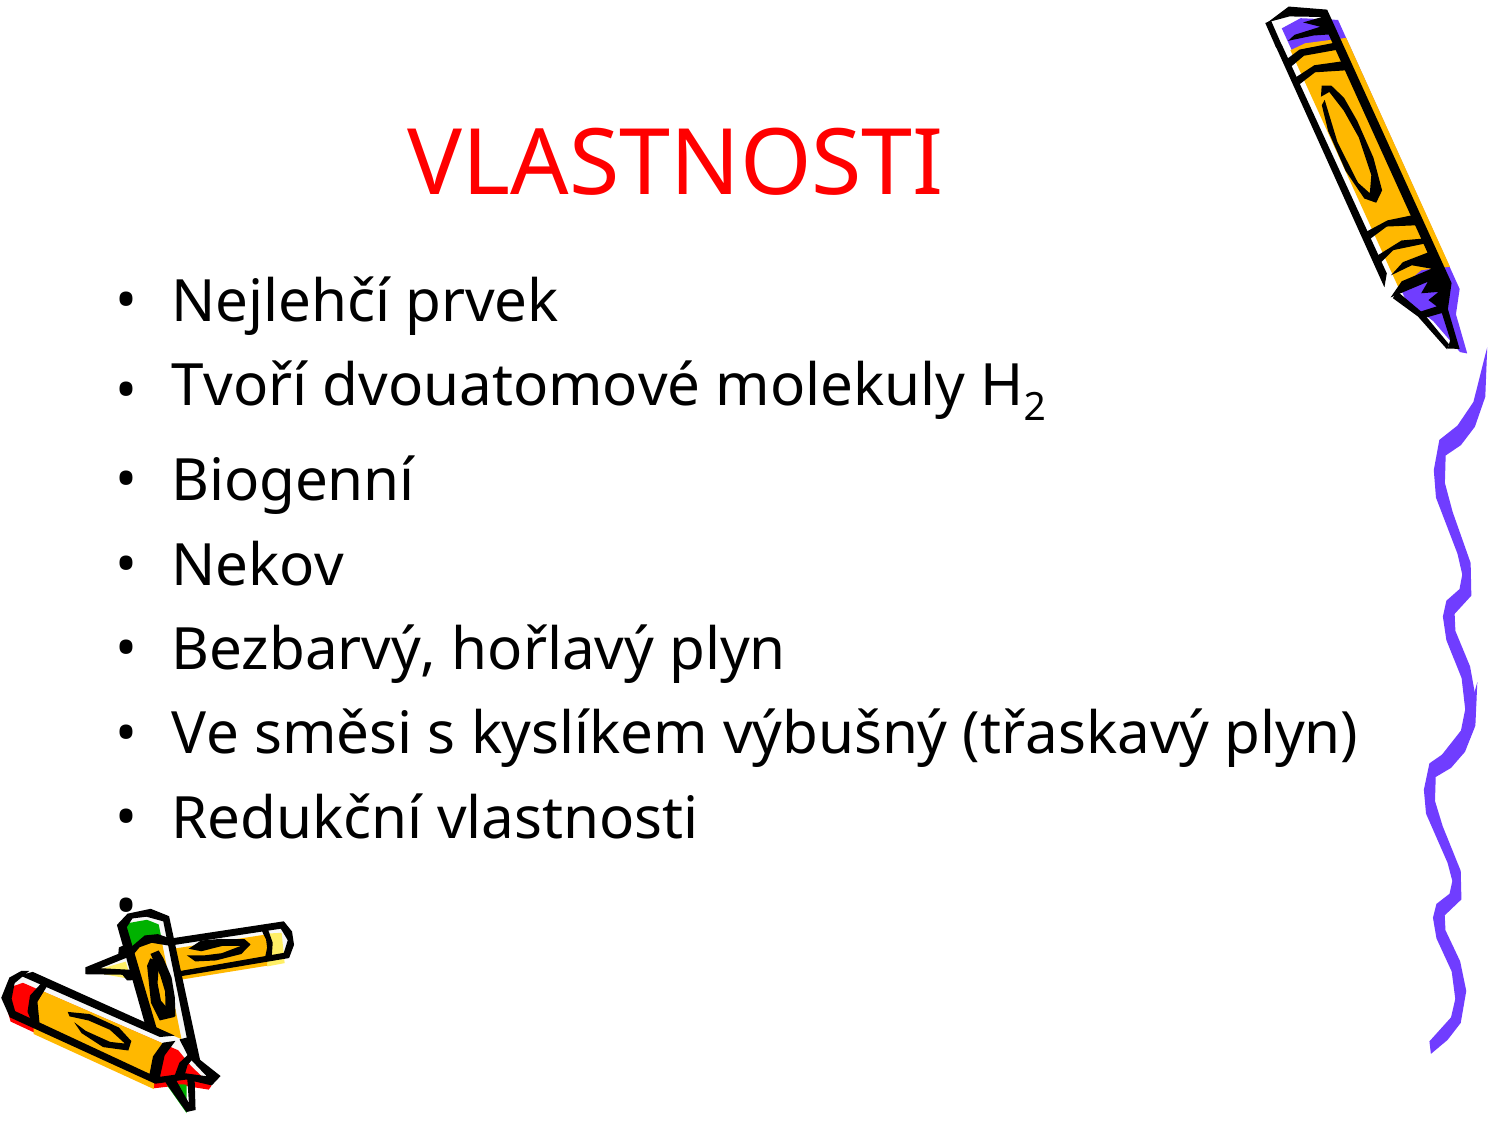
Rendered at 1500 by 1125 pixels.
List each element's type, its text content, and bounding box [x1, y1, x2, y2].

title VLASTNOSTI [112, 24, 1240, 221]
list Nejlehčí prvek Tvoří dvouatomové molekuly H2 Biogenní Nekov Bezbarvý, hořlavý plyn Ve směsi s kyslíkem výbušný (třaskavý plyn) Redukční vlastnosti [100, 255, 1400, 905]
